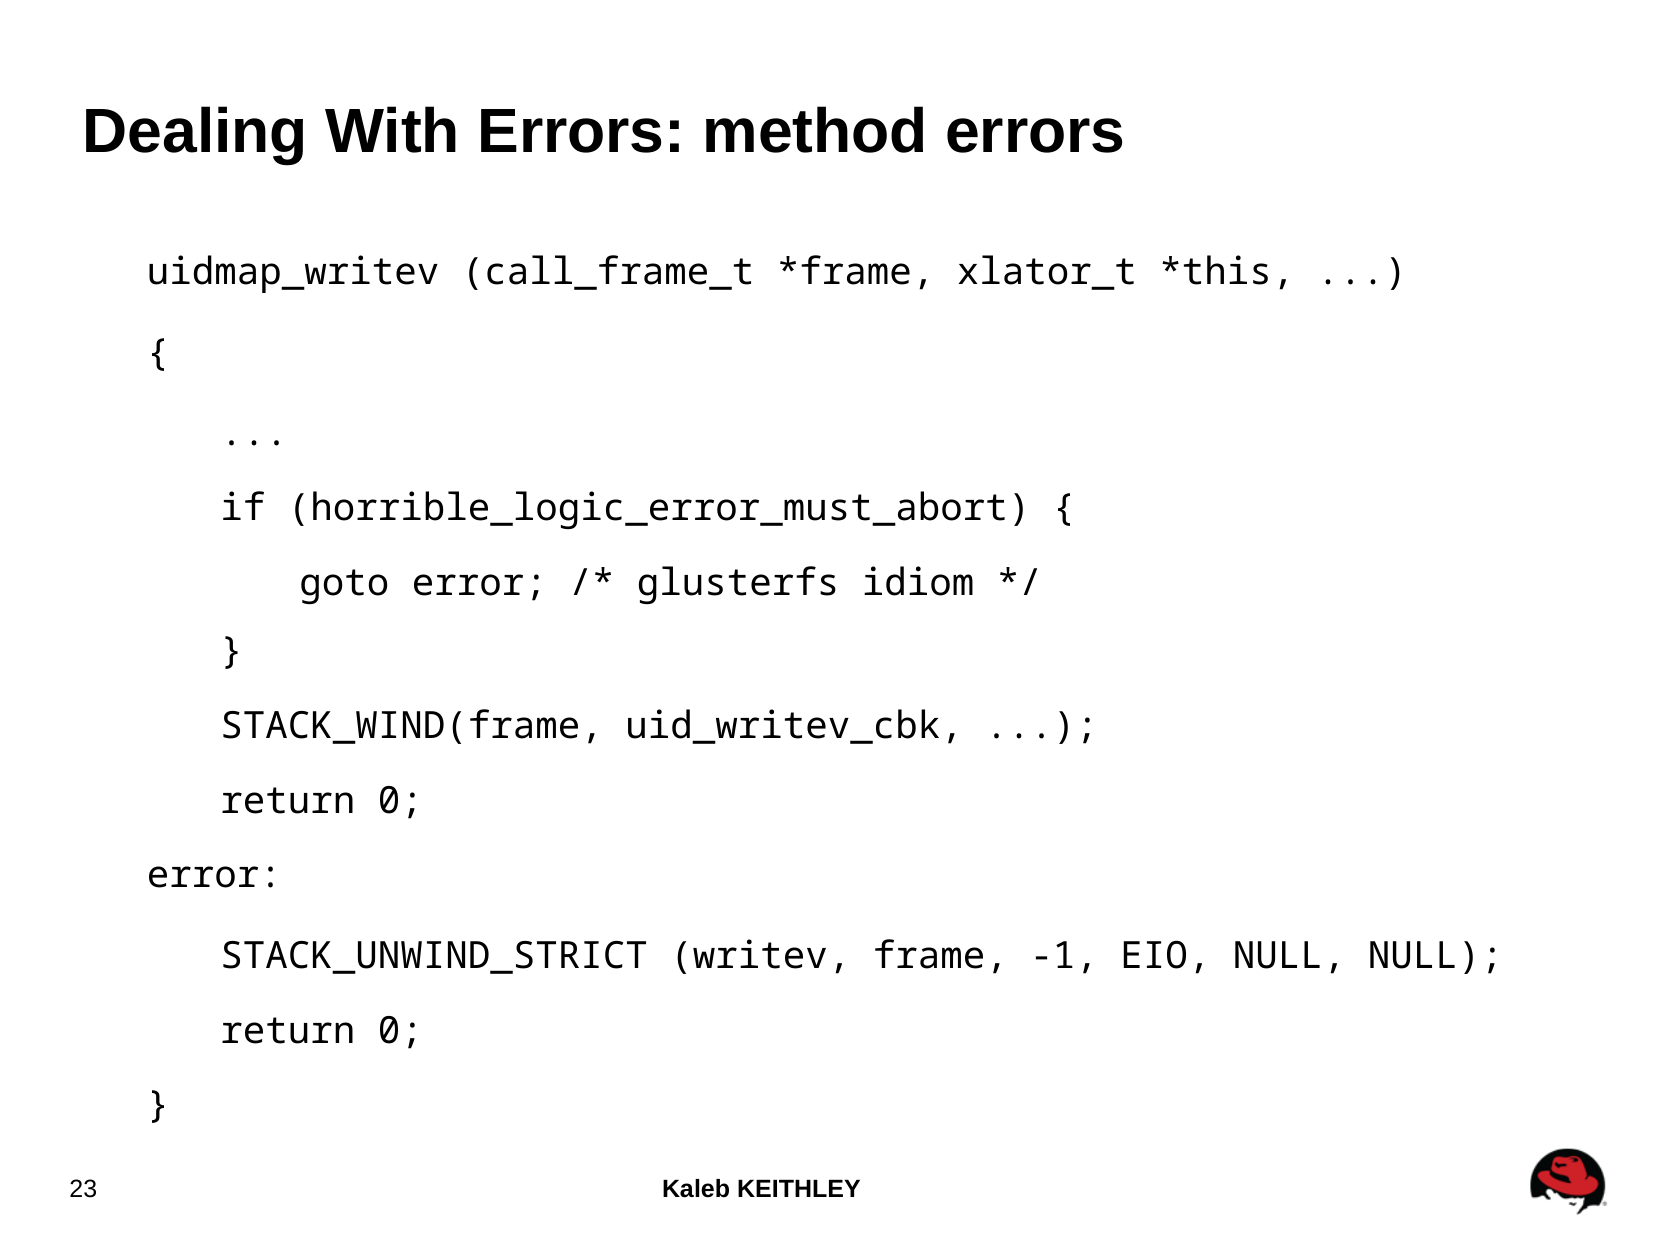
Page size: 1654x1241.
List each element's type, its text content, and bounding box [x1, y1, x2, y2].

title Dealing With Errors: method errors [82, 37, 1571, 226]
list uidmap_writev (call_frame_t *frame, xlator_t *this, ...) { ... if (horrible_logic_error_must_abort) { goto error; /* glusterfs idiom */ } STACK_WIND(frame, uid_writev_cbk, ...); return 0; error: STACK_UNWIND_STRICT (writev, frame, -1, EIO, NULL, NULL); return 0; } [86, 244, 1576, 1134]
picture [1529, 1146, 1613, 1224]
